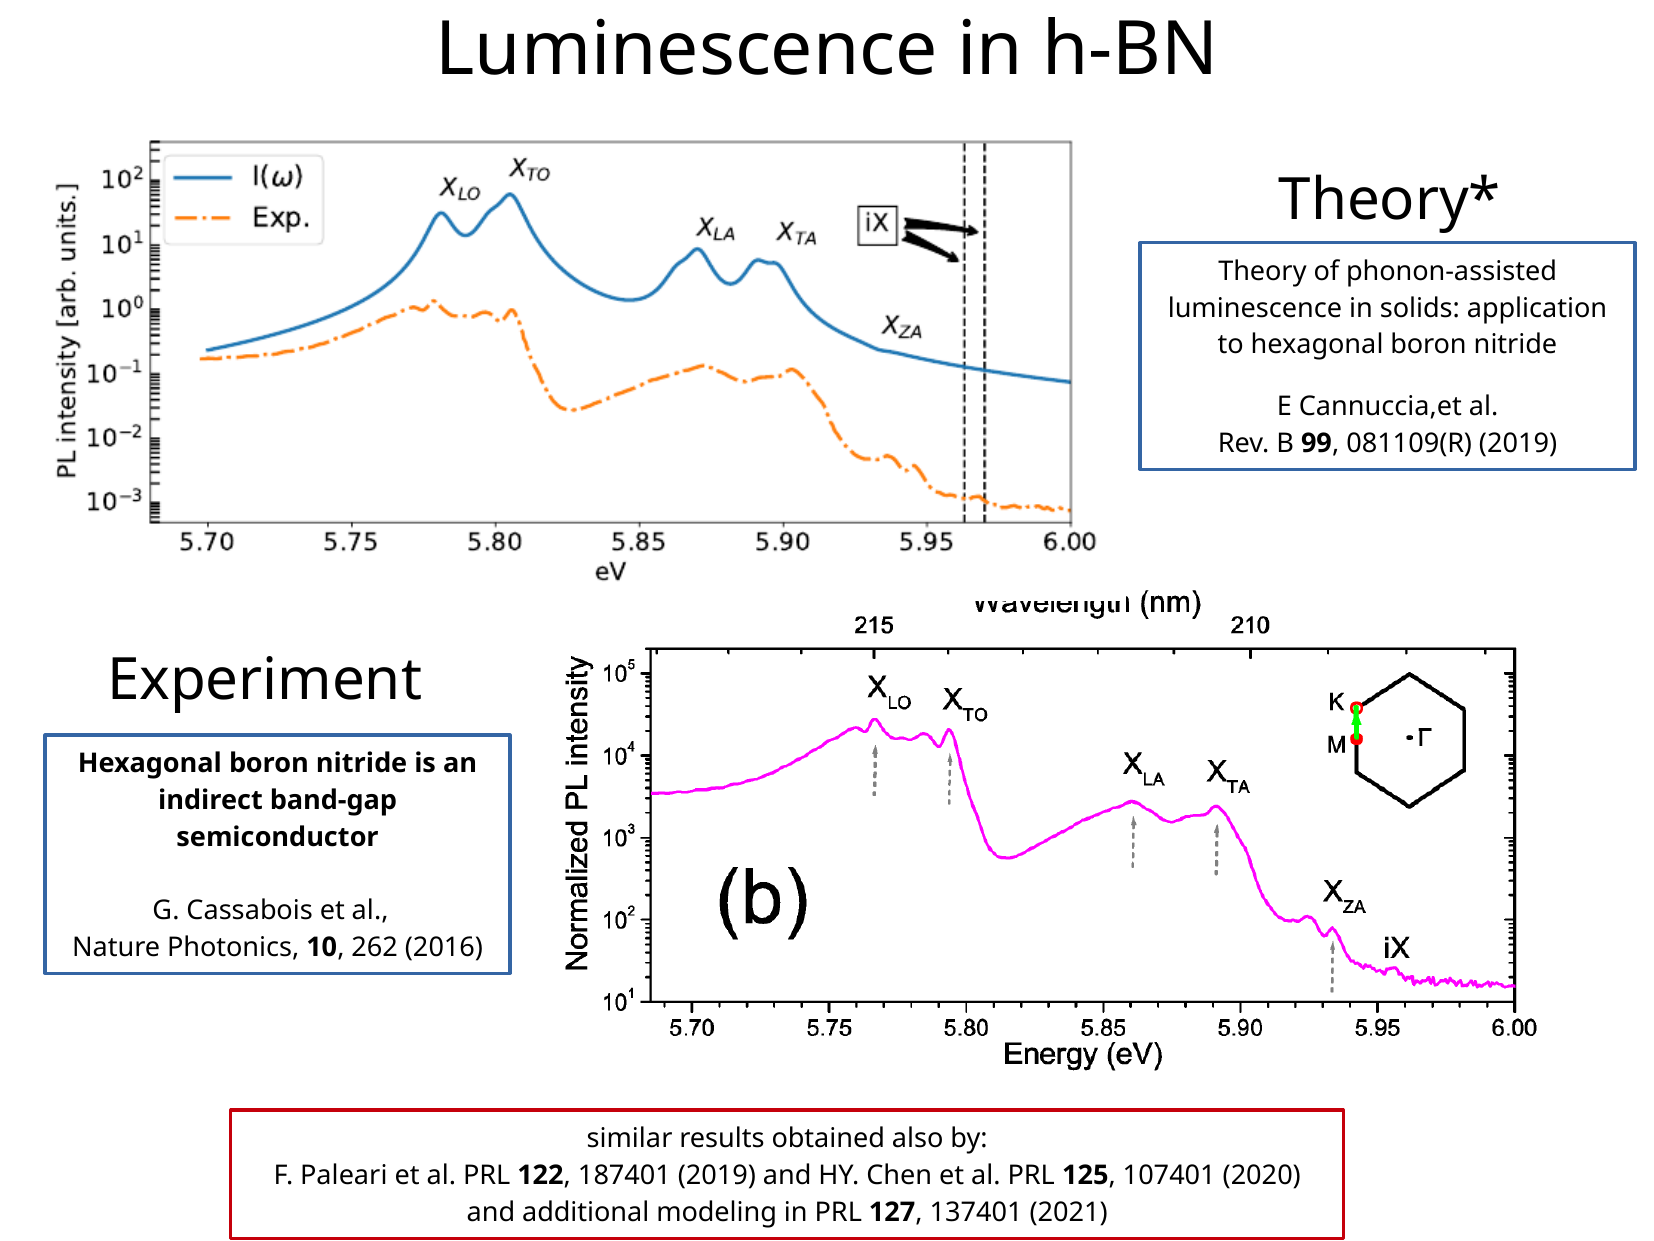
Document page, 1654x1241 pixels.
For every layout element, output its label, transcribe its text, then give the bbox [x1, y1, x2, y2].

text_box similar results obtained also by: F. Paleari et al. PRL 122, 187401 (2019) and HY. Chen et al. PRL 125, 107401 (2020) and additional modeling in PRL 127, 137401 (2021) [230, 1110, 1344, 1210]
text_box Theory of phonon-assisted luminescence in solids: application to hexagonal boron nitride E Cannuccia,et al. Rev. B 99, 081109(R) (2019) [1140, 242, 1636, 466]
title Luminescence in h-BN [82, 0, 1572, 96]
text_box Hexagonal boron nitride is an indirect band-gap semiconductor G. Cassabois et al., Nature Photonics, 10, 262 (2016) [45, 735, 511, 946]
text_box Theory* [1264, 150, 1516, 241]
text_box Experiment [79, 630, 451, 723]
picture [19, 111, 1576, 1099]
